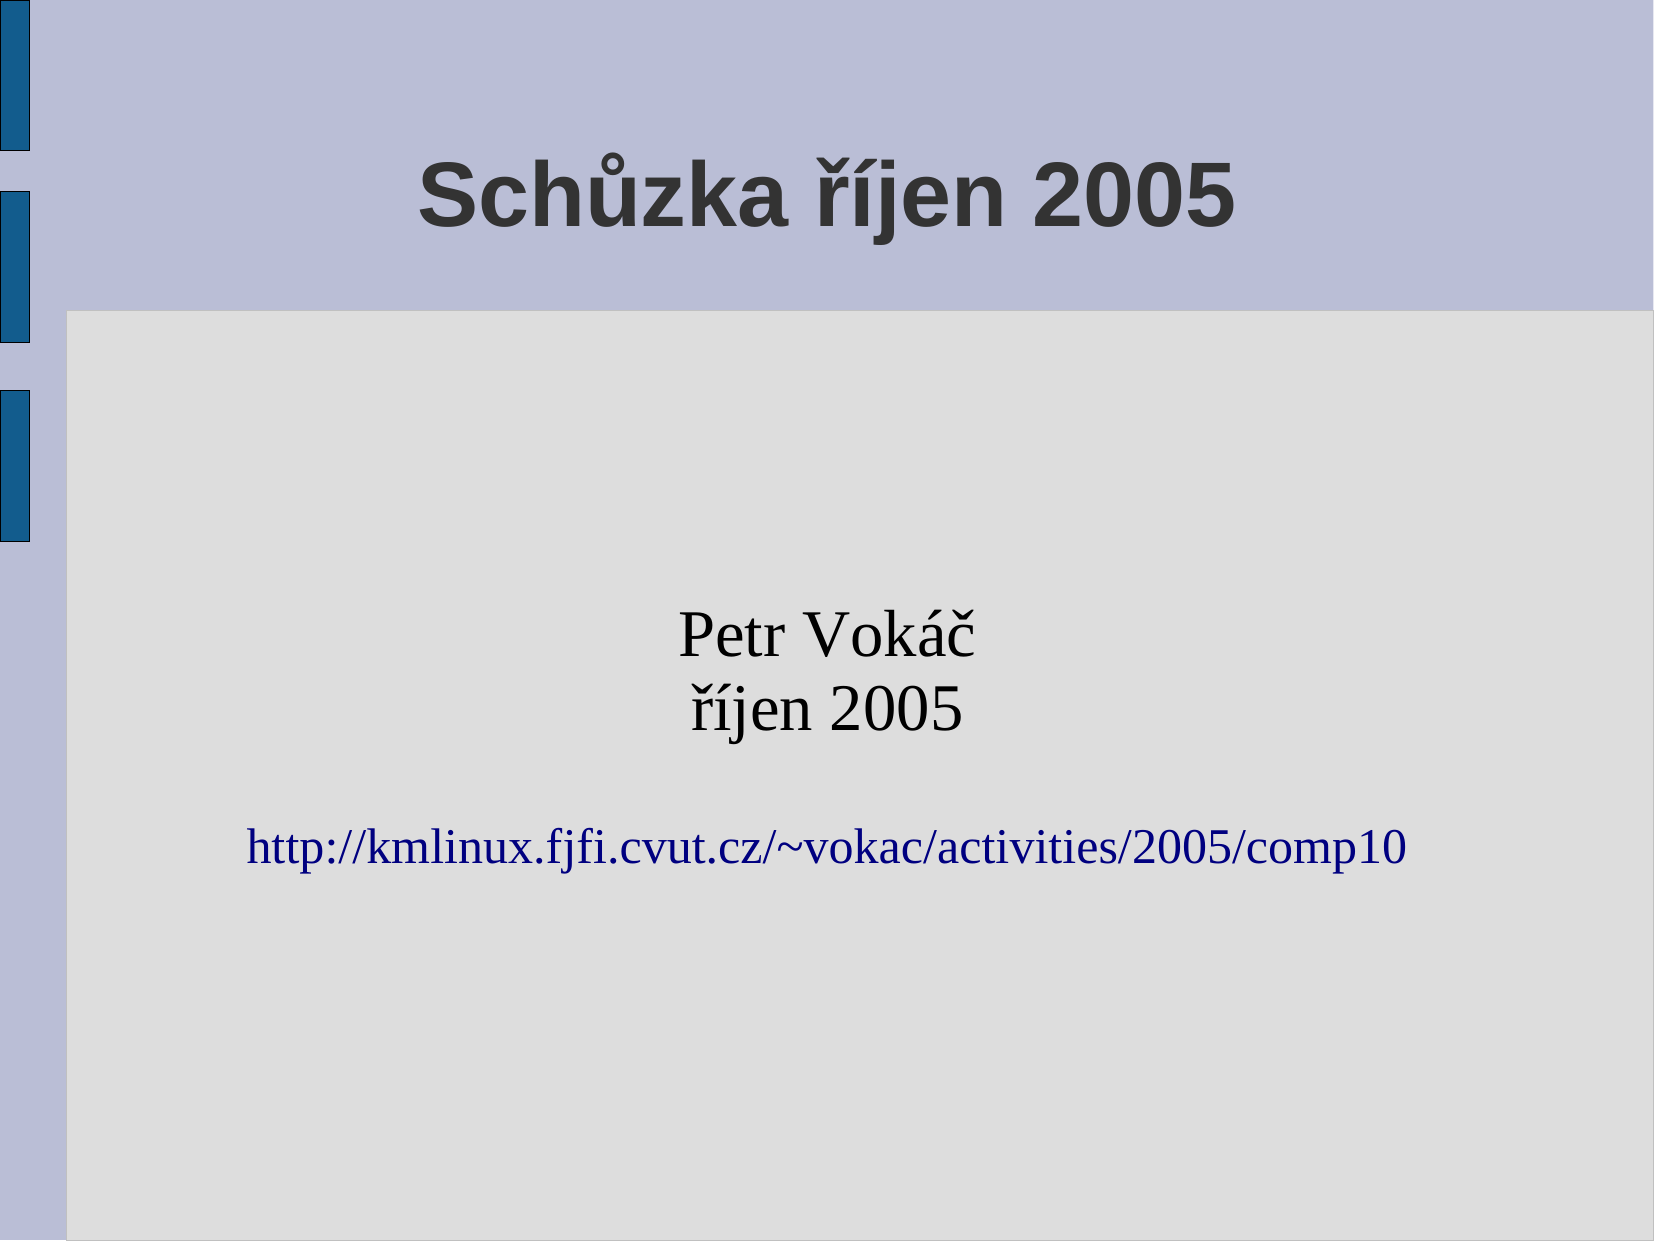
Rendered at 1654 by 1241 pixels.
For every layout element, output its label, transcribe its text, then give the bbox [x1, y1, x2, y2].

title Schůzka říjen 2005 [121, 91, 1534, 299]
subtitle Petr Vokáč říjen 2005 http://kmlinux.fjfi.cvut.cz/~vokac/activities/2005/comp10 [121, 344, 1534, 1127]
